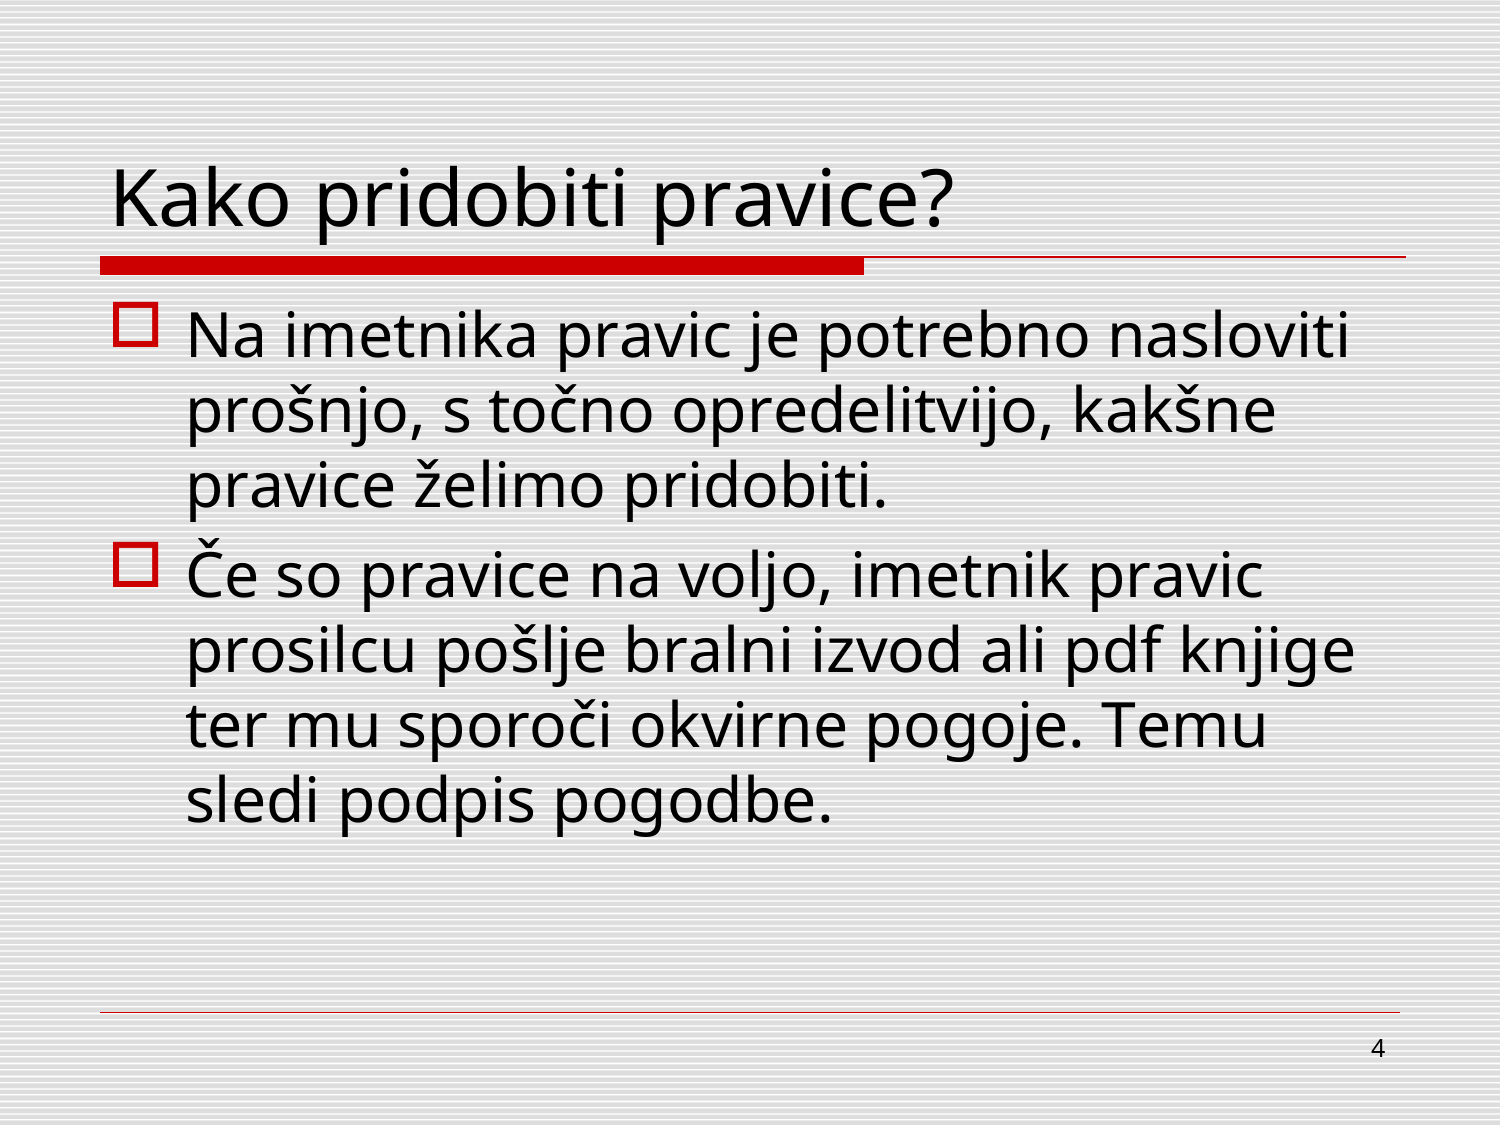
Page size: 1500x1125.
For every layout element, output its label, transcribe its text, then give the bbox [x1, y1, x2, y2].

picture [0, 0, 1500, 1125]
title Kako pridobiti pravice? [94, 49, 1407, 250]
list Na imetnika pravic je potrebno nasloviti prošnjo, s točno opredelitvijo, kakšne pravice želimo pridobiti. Če so pravice na voljo, imetnik pravic prosilcu pošlje bralni izvod ali pdf knjige ter mu sporoči okvirne pogoje. Temu sledi podpis pogodbe. [92, 287, 1406, 988]
text_box <number> [1074, 1024, 1401, 1103]
